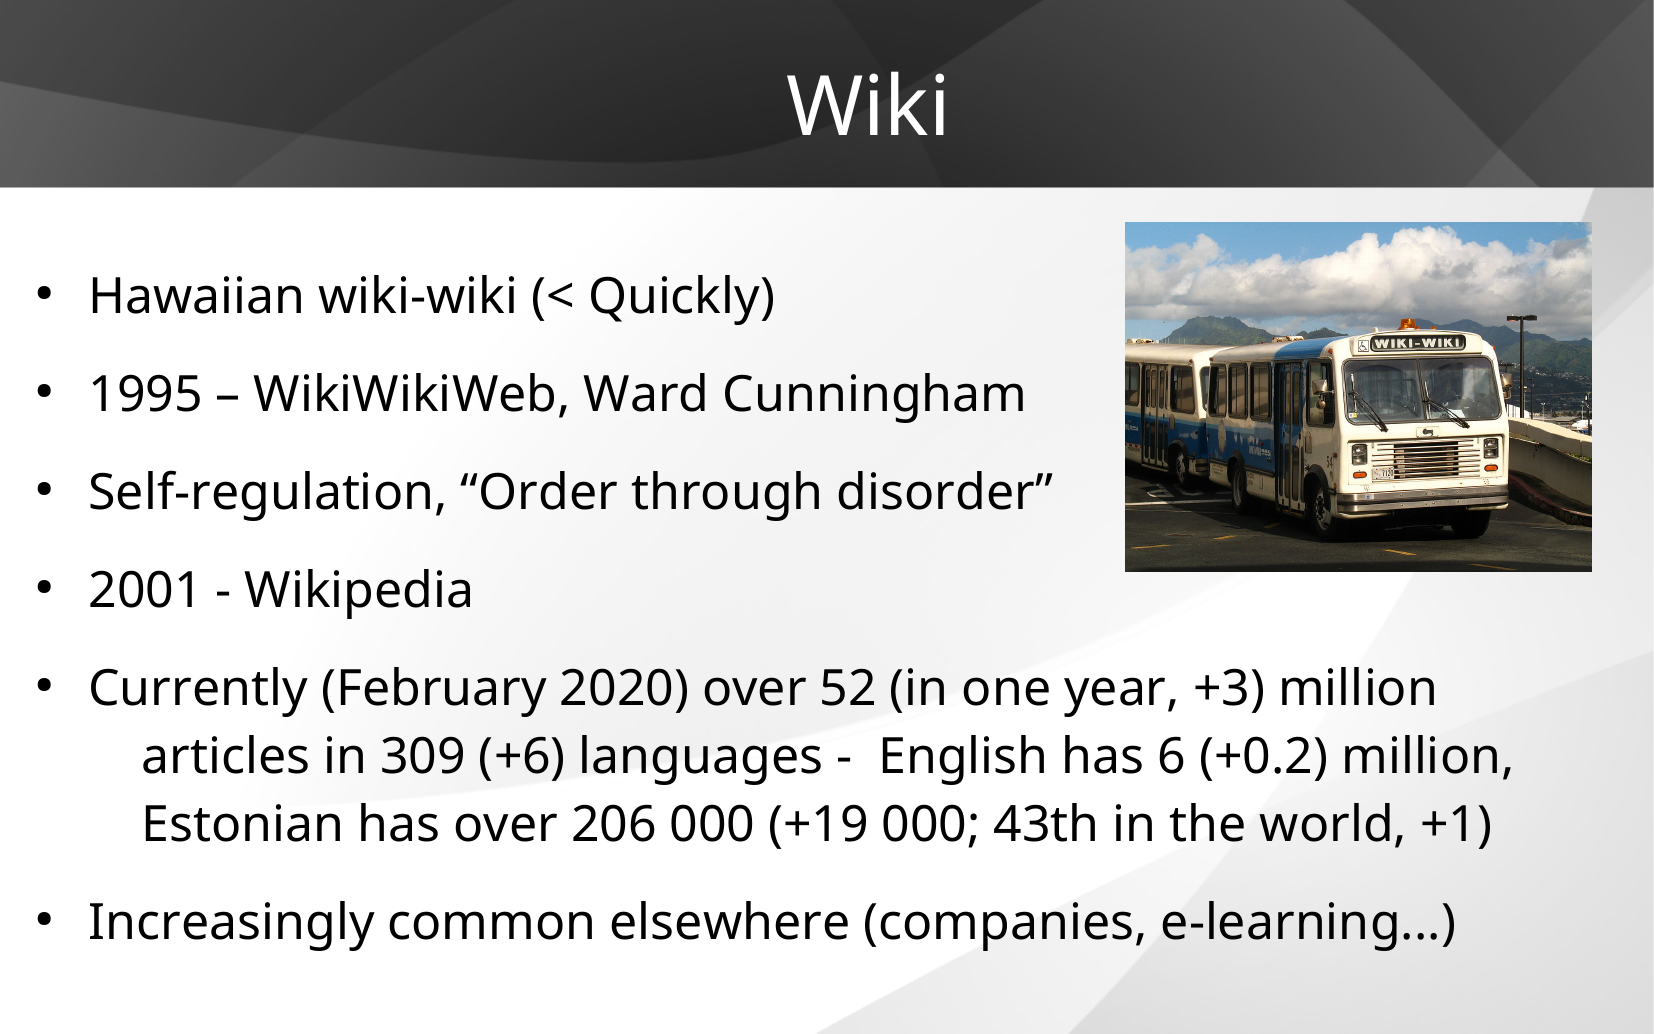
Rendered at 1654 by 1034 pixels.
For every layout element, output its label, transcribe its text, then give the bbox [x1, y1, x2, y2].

list Hawaiian wiki-wiki (< Quickly) 1995 – WikiWikiWeb, Ward Cunningham Self-regulation, “Order through disorder” 2001 - Wikipedia Currently (February 2020) over 52 (in one year, +3) million articles in 309 (+6) languages - English has 6 (+0.2) million, Estonian has over 206 000 (+19 000; 43th in the world, +1) Increasingly common elsewhere (companies, e-learning...) [0, 260, 1519, 1034]
title Wiki [124, 0, 1613, 208]
picture [0, 0, 1654, 1034]
